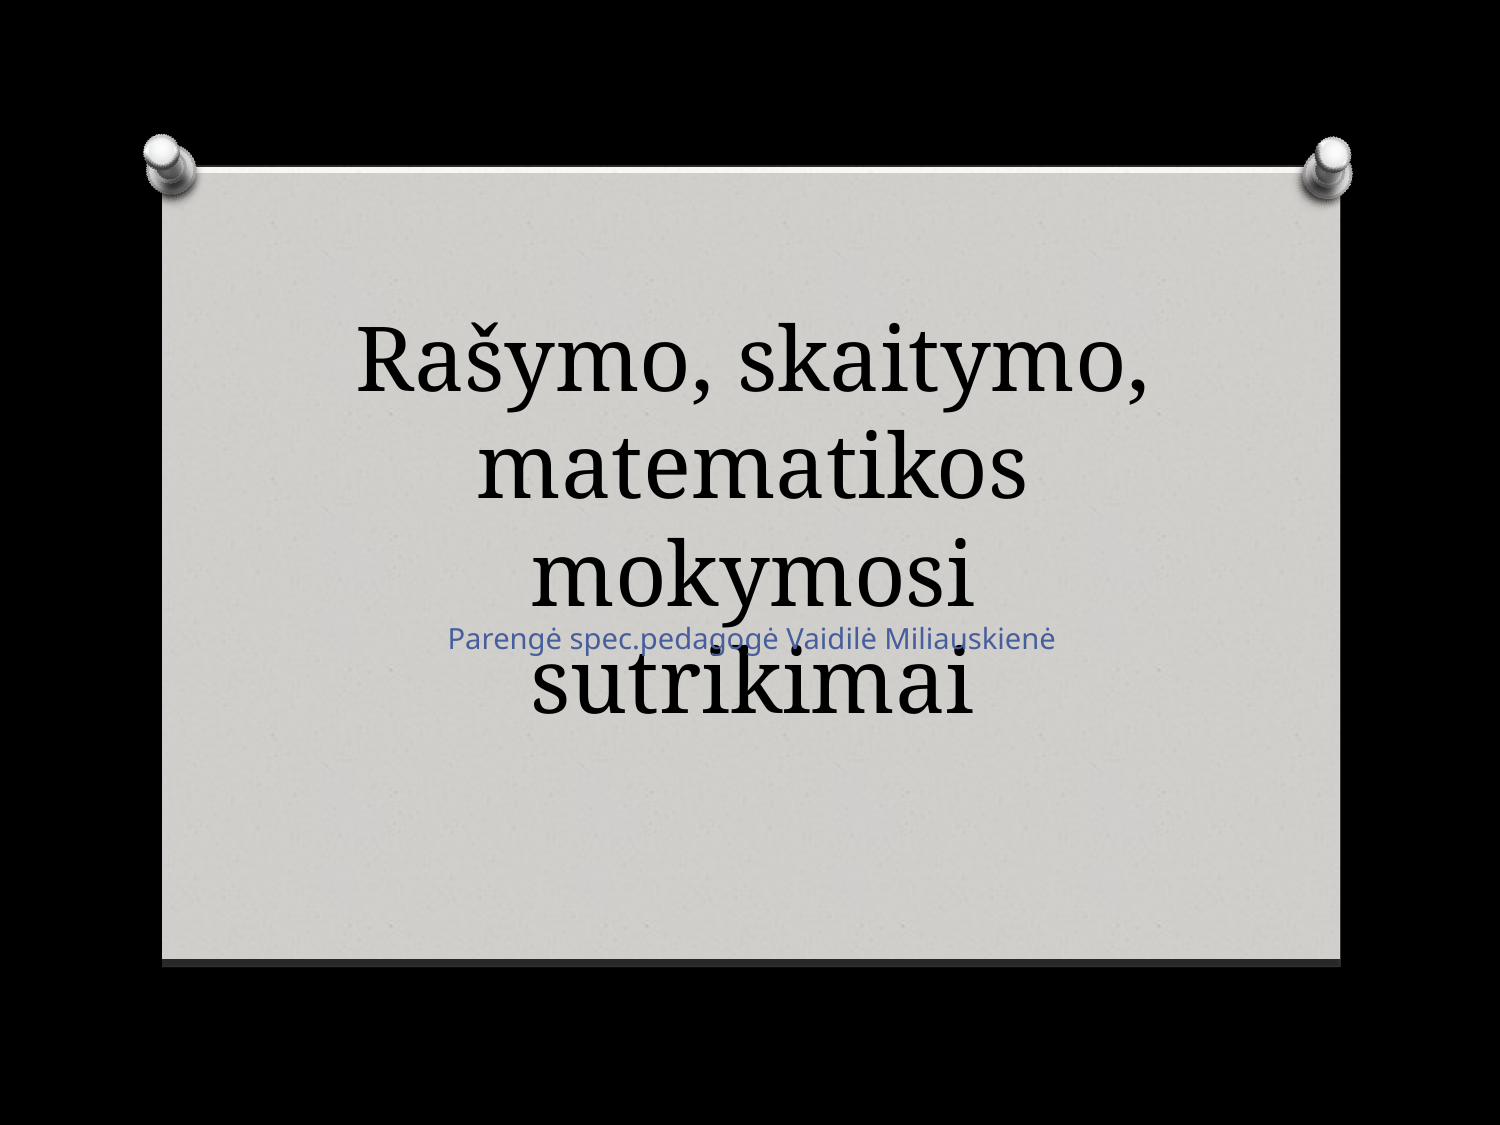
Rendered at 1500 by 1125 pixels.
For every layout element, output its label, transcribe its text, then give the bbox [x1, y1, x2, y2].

subtitle Parengė spec.pedagogė Vaidilė Miliauskienė [283, 612, 1221, 863]
title Rašymo, skaitymo, matematikos mokymosi sutrikimai [283, 294, 1223, 595]
